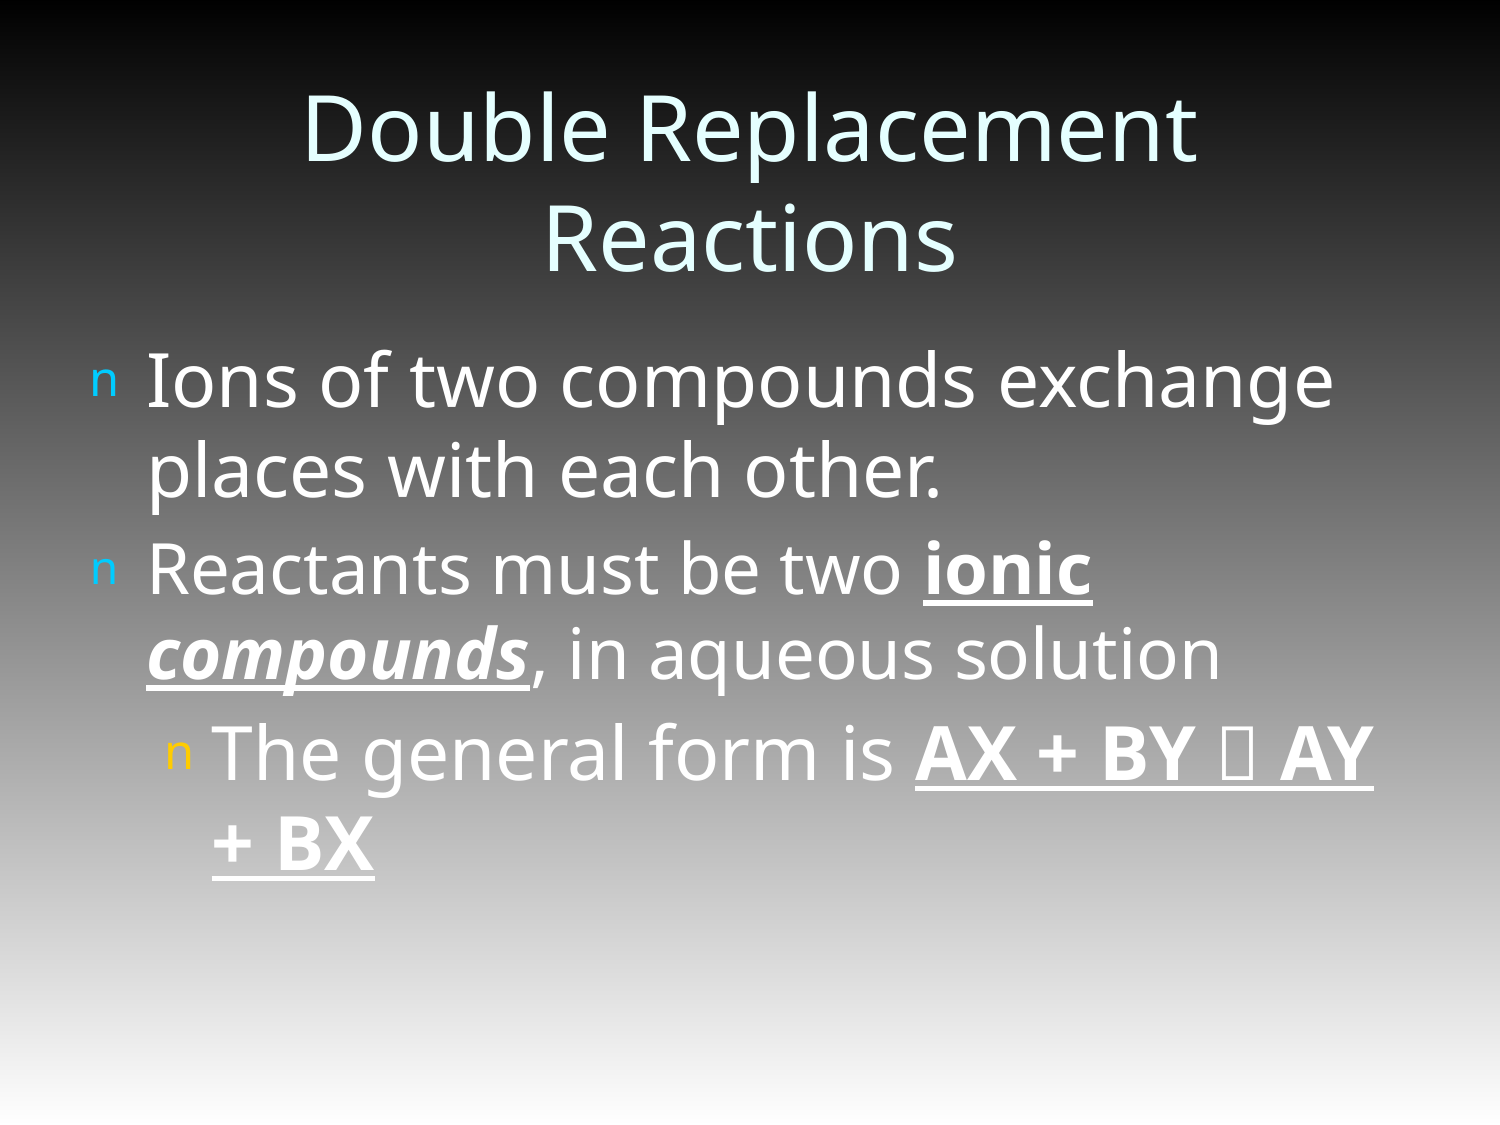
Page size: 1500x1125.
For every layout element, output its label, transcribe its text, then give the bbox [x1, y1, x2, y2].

list Ions of two compounds exchange places with each other. Reactants must be two ionic compounds, in aqueous solution The general form is AX + BY  AY + BX [75, 324, 1425, 1000]
title Double Replacement Reactions [75, 62, 1425, 288]
